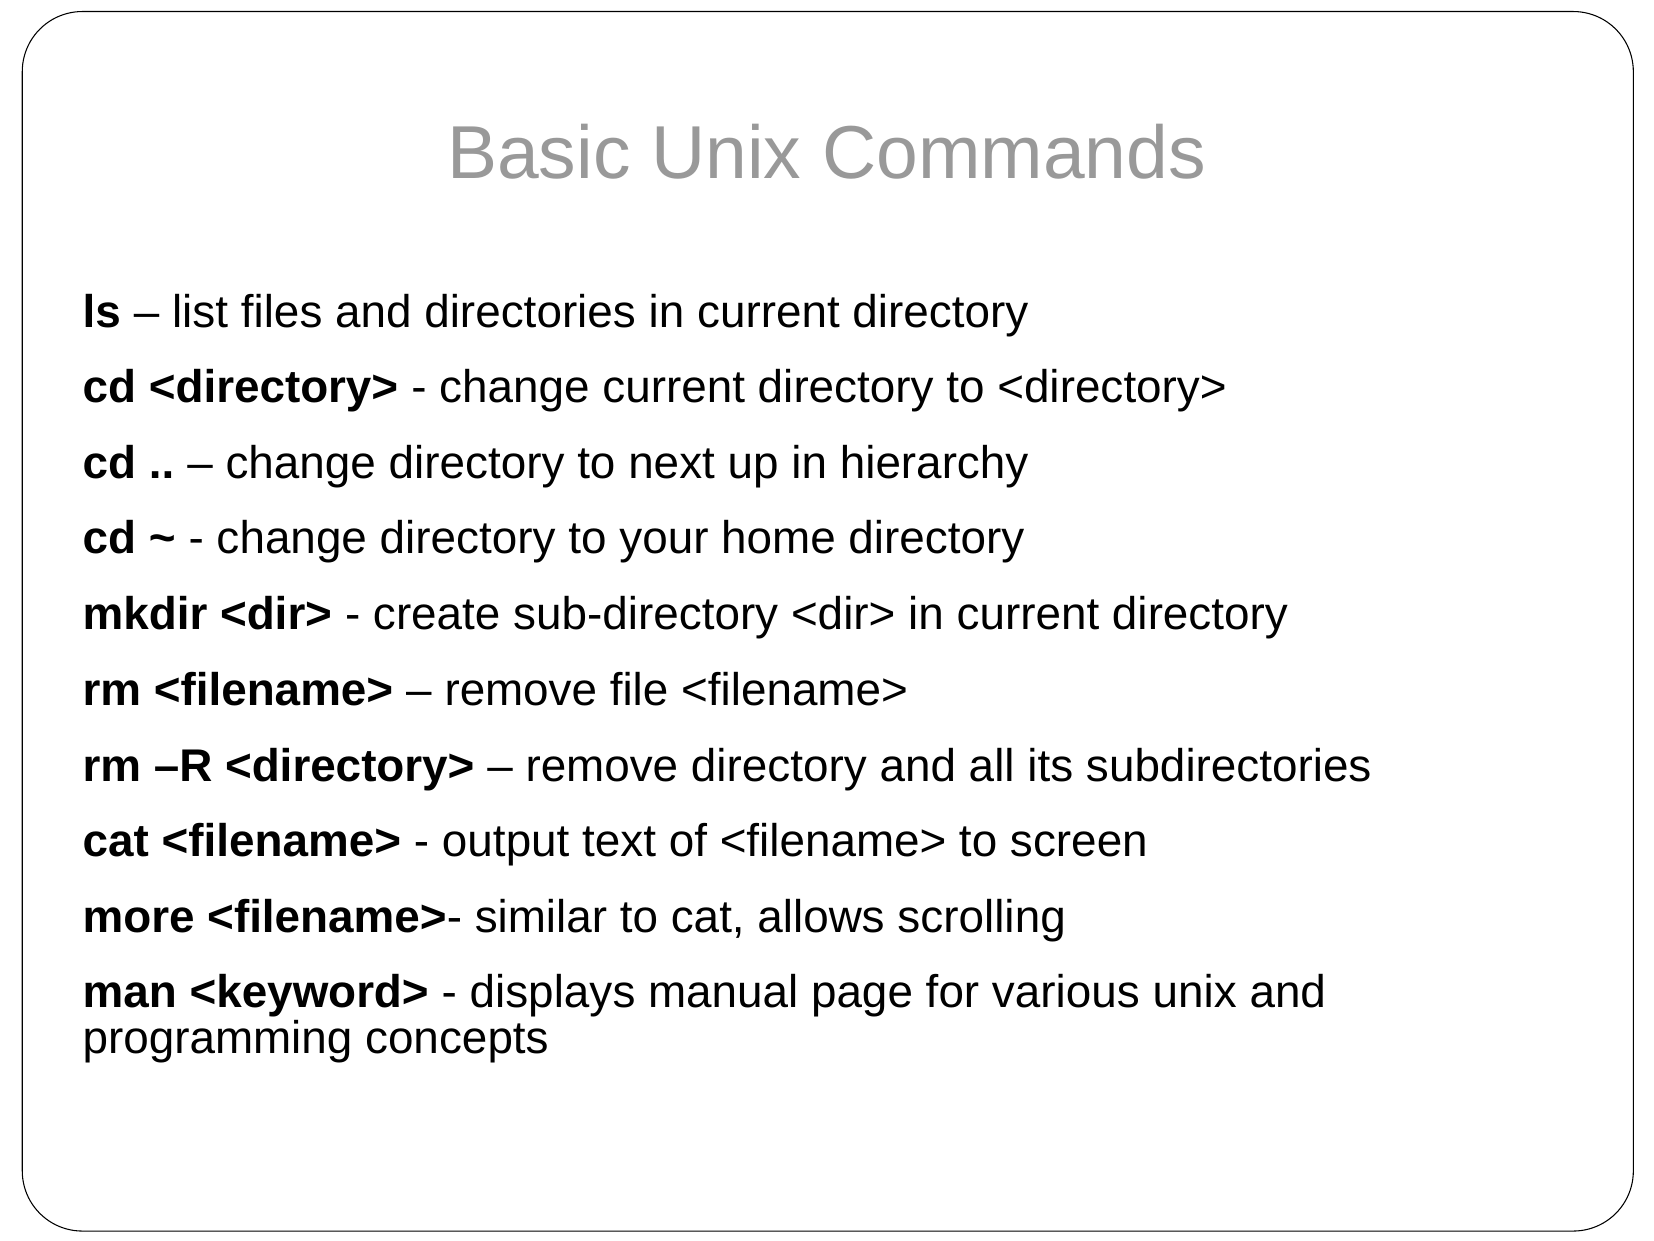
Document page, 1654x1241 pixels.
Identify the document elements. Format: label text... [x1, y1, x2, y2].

list ls – list files and directories in current directory cd <directory> - change current directory to <directory> cd .. – change directory to next up in hierarchy cd ~ - change directory to your home directory mkdir <dir> - create sub-directory <dir> in current directory rm <filename> – remove file <filename> rm –R <directory> – remove directory and all its subdirectories cat <filename> - output text of <filename> to screen more <filename>- similar to cat, allows scrolling man <keyword> - displays manual page for various unix and programming concepts [82, 290, 1571, 1109]
title Basic Unix Commands [82, 56, 1571, 250]
